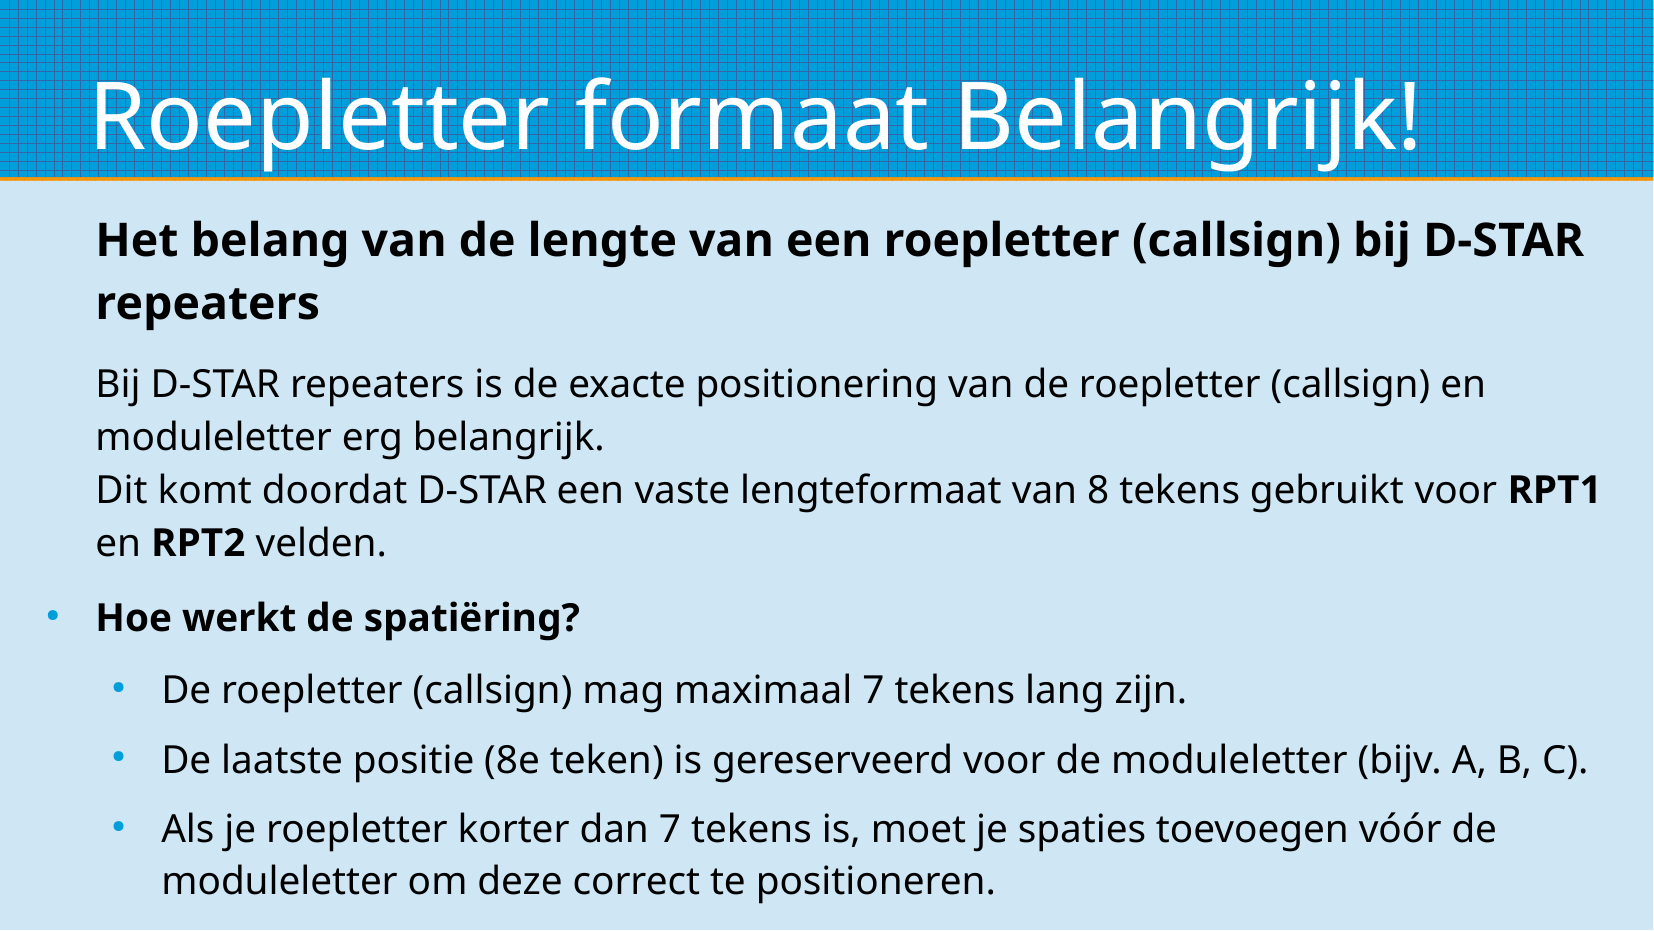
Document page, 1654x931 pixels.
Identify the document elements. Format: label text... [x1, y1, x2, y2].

list Het belang van de lengte van een roepletter (callsign) bij D-STAR repeaters Bij D-STAR repeaters is de exacte positionering van de roepletter (callsign) en moduleletter erg belangrijk. Dit komt doordat D-STAR een vaste lengteformaat van 8 tekens gebruikt voor RPT1 en RPT2 velden. Hoe werkt de spatiëring? De roepletter (callsign) mag maximaal 7 tekens lang zijn. De laatste positie (8e teken) is gereserveerd voor de moduleletter (bijv. A, B, C). Als je roepletter korter dan 7 tekens is, moet je spaties toevoegen vóór de moduleletter om deze correct te positioneren. [29, 206, 1625, 916]
title Roepletter formaat Belangrijk! [88, 14, 1565, 178]
